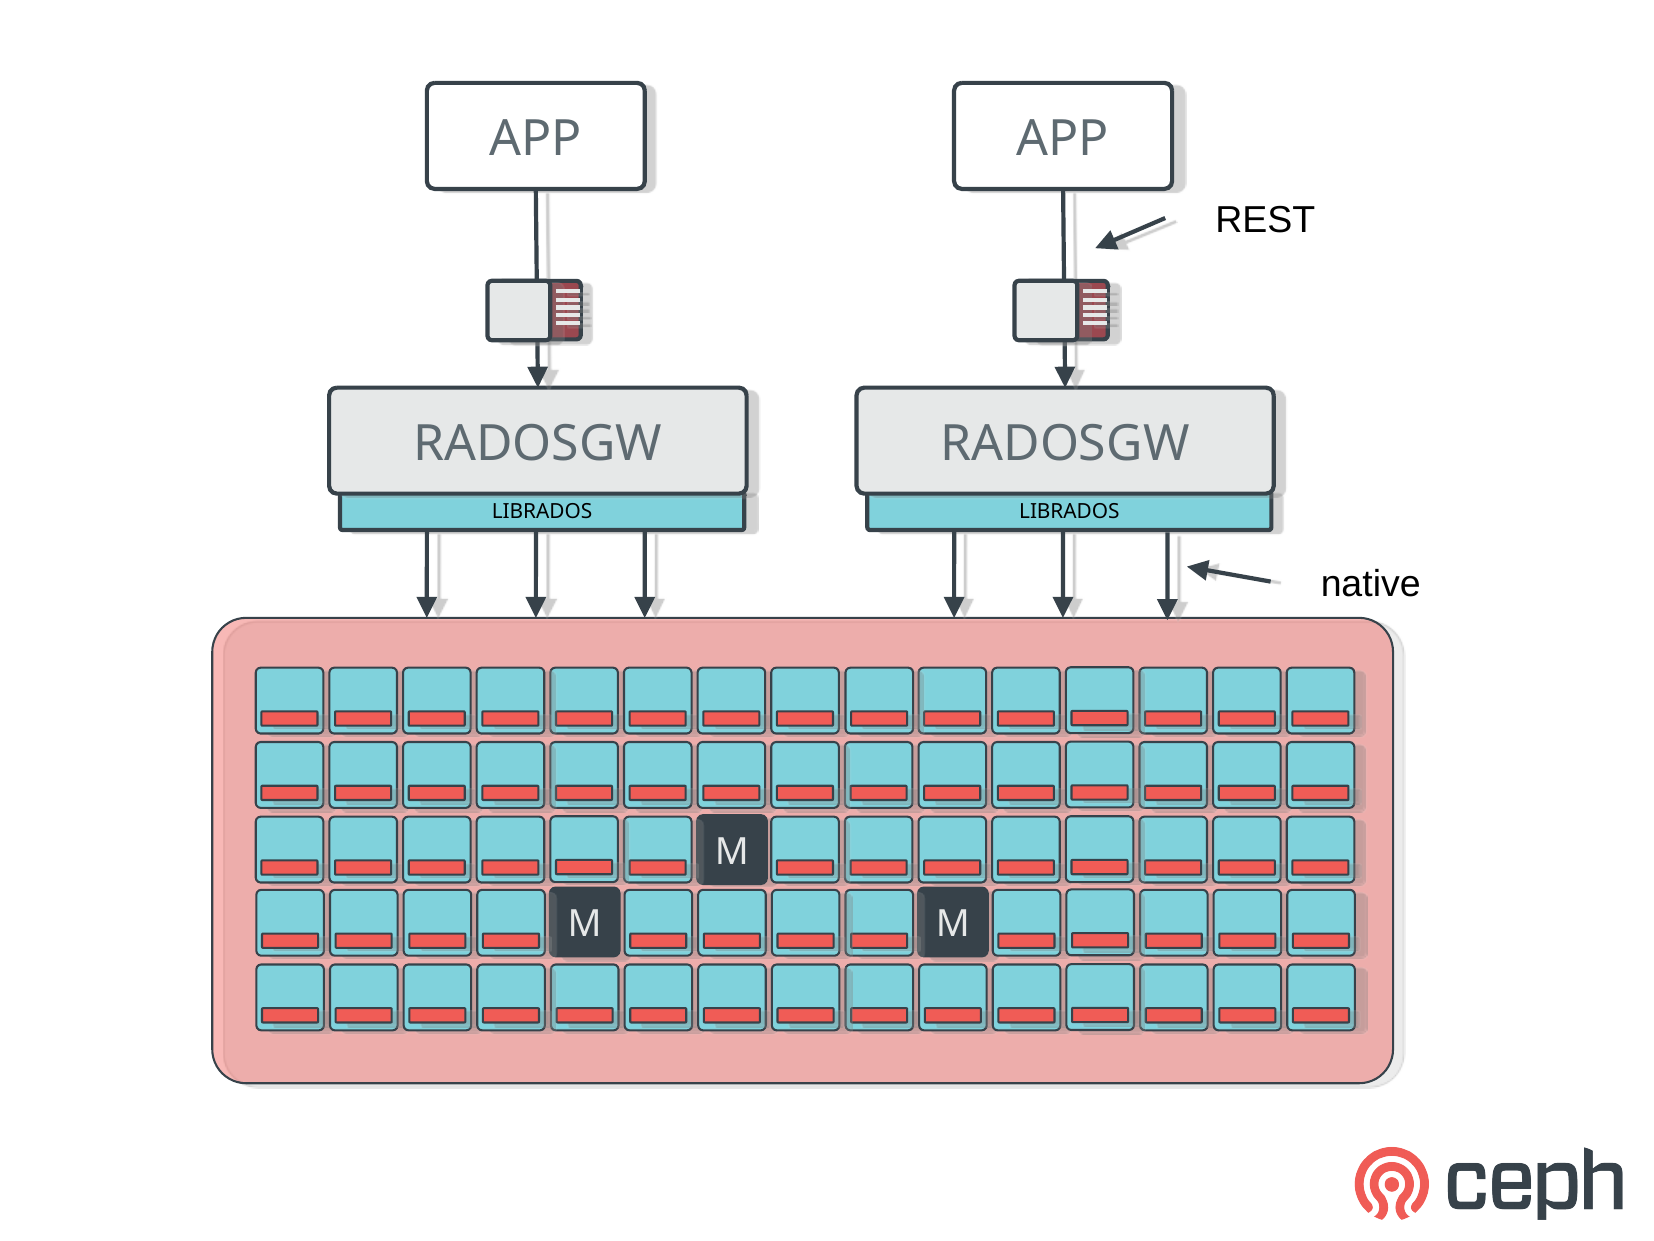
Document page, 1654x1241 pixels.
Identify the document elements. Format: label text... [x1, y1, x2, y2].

text_box M [919, 888, 987, 956]
text_box LIBRADOS [867, 492, 1272, 531]
text_box M [550, 888, 619, 956]
text_box RADOSGW [856, 387, 1274, 494]
text_box APP [954, 82, 1173, 189]
text_box LIBRADOS [339, 492, 745, 531]
text_box native [1270, 551, 1436, 612]
text_box M [698, 816, 766, 883]
text_box REST [1165, 187, 1331, 249]
text_box [212, 617, 1394, 1084]
picture [1308, 1100, 1654, 1241]
text_box RADOSGW [329, 387, 747, 494]
text_box APP [426, 82, 645, 189]
text_box [1014, 280, 1108, 341]
text_box [487, 280, 581, 341]
